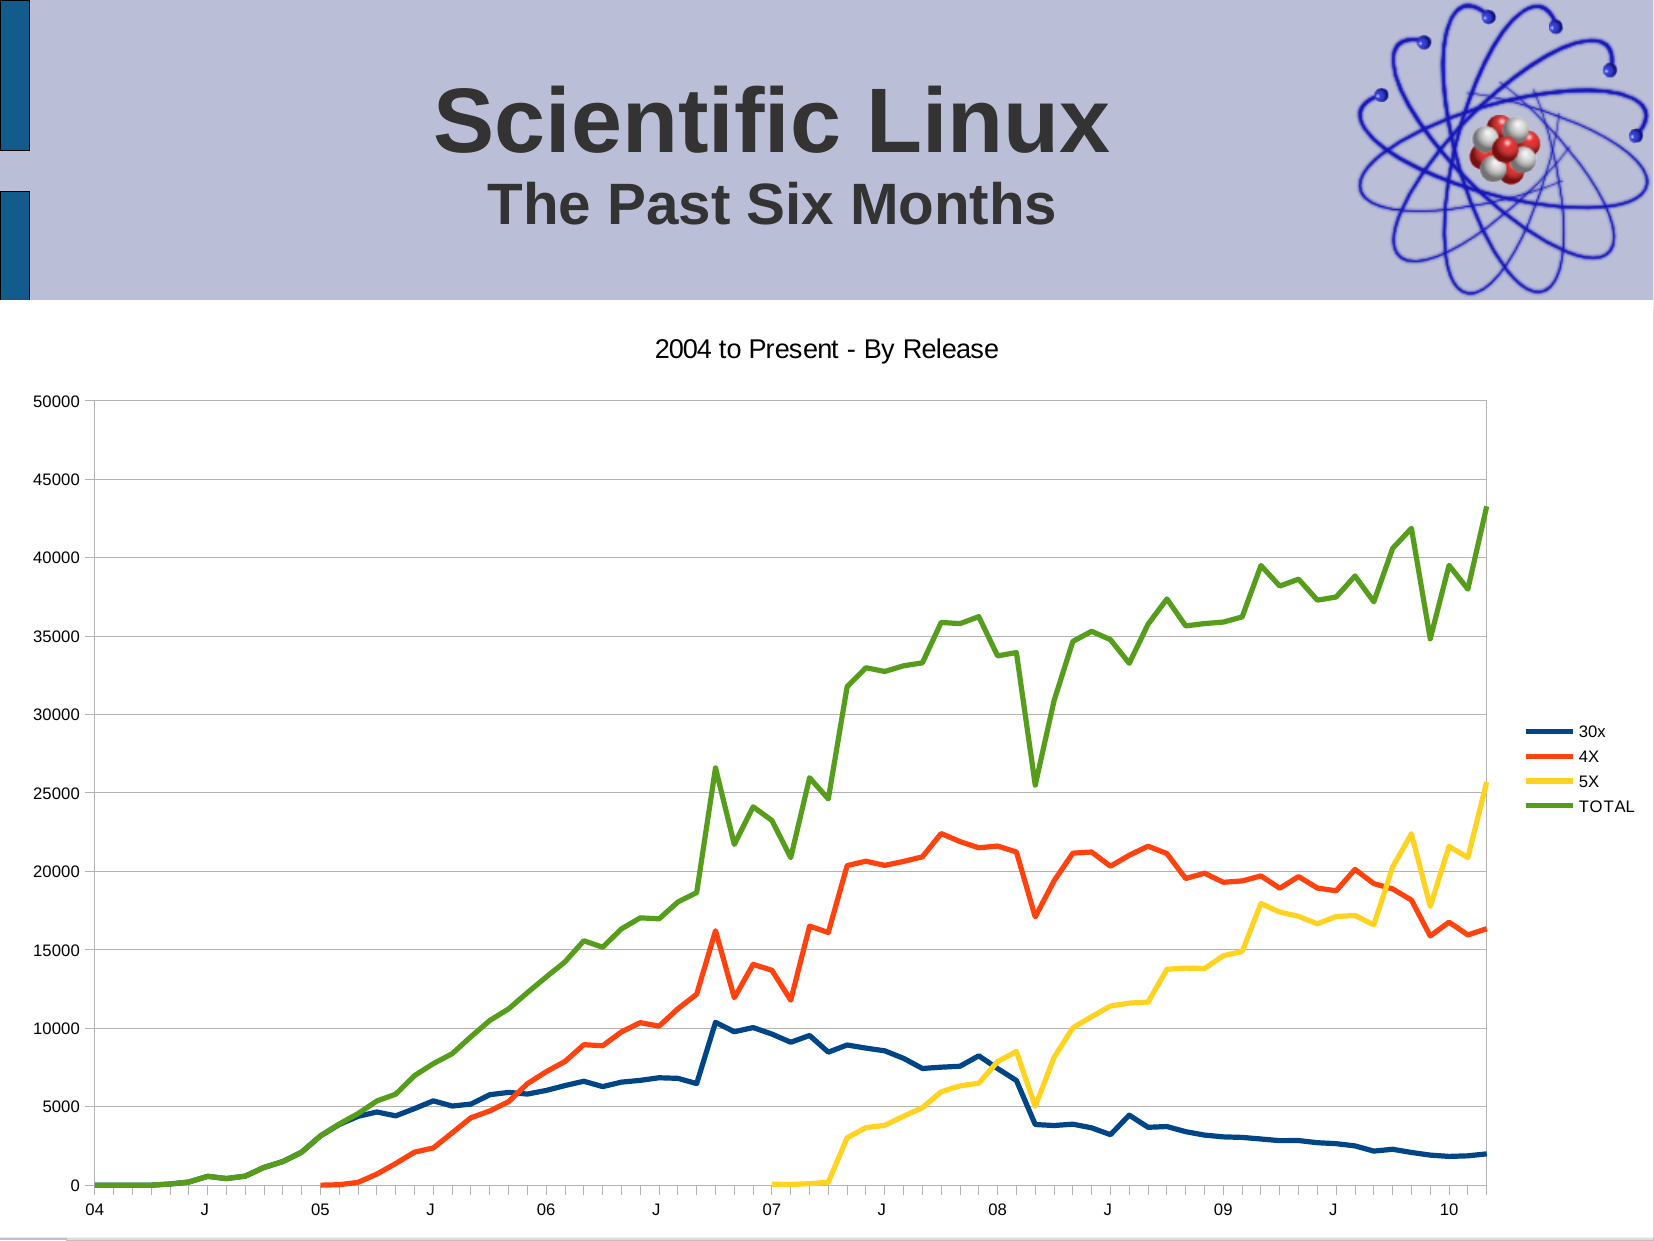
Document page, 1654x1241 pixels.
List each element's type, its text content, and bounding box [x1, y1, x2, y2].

chart [0, 300, 1654, 1238]
picture [1353, 0, 1654, 301]
title Scientific Linux The Past Six Months [82, 49, 1353, 257]
